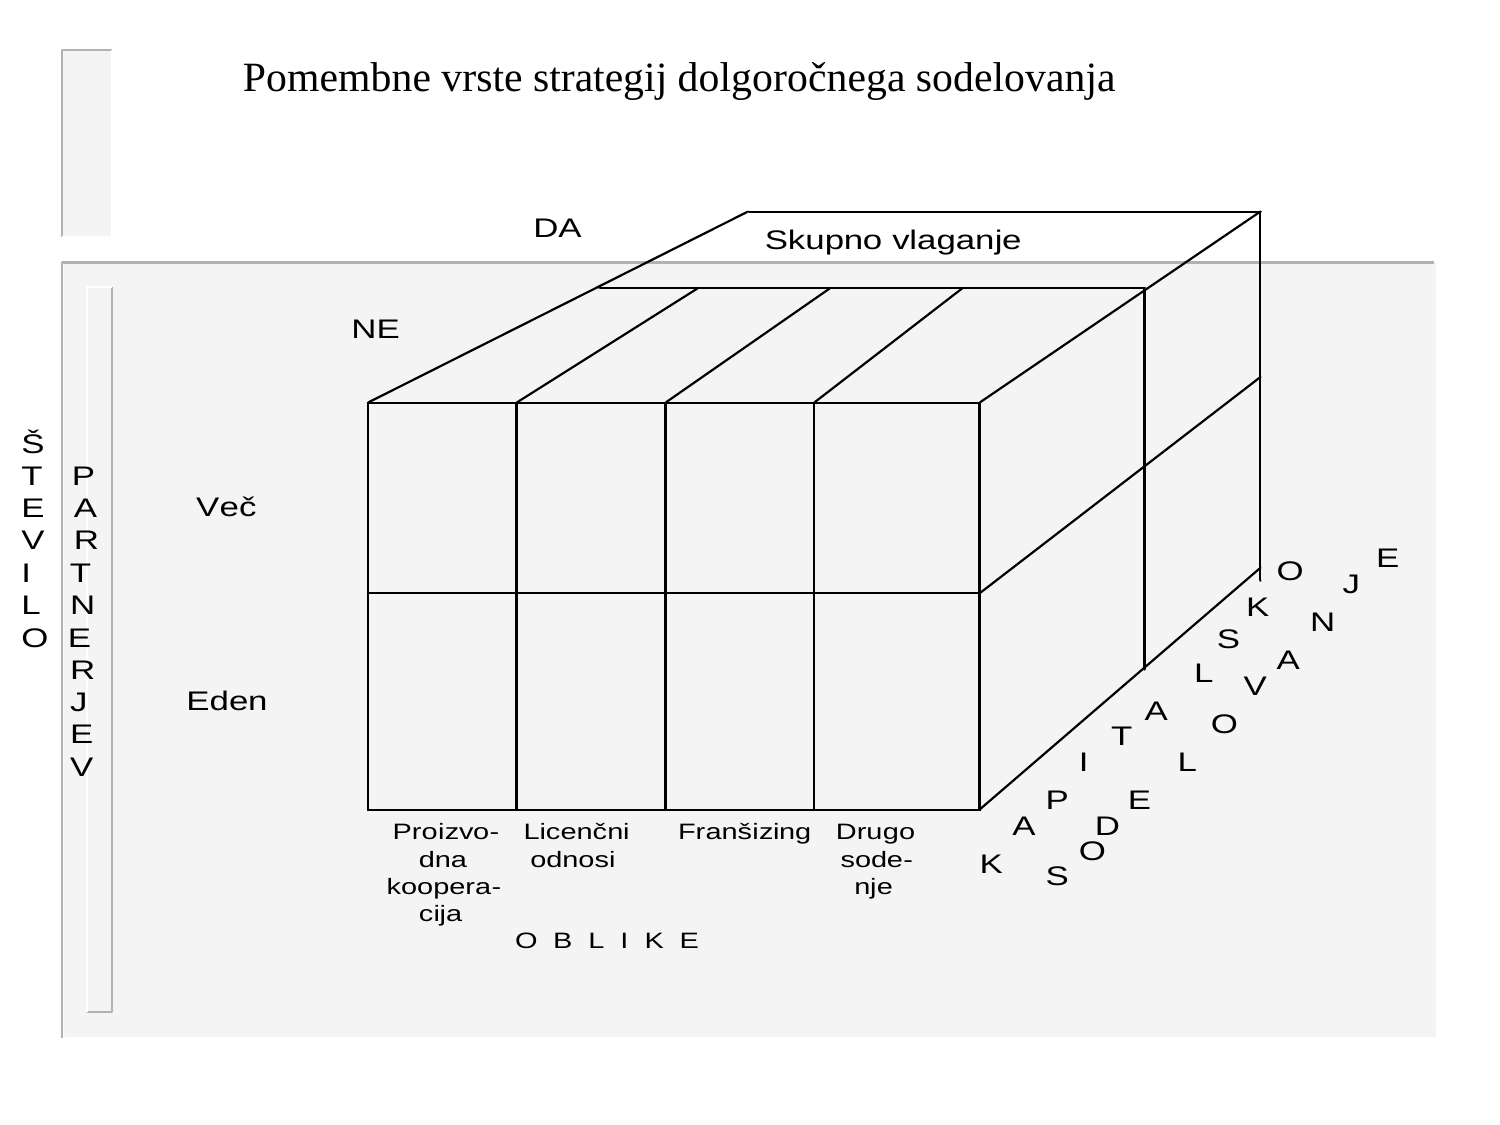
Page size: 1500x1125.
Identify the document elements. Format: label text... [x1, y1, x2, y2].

picture [0, 113, 1424, 1125]
text_box Pomembne vrste strategij dolgoročnega sodelovanja [228, 41, 1132, 108]
